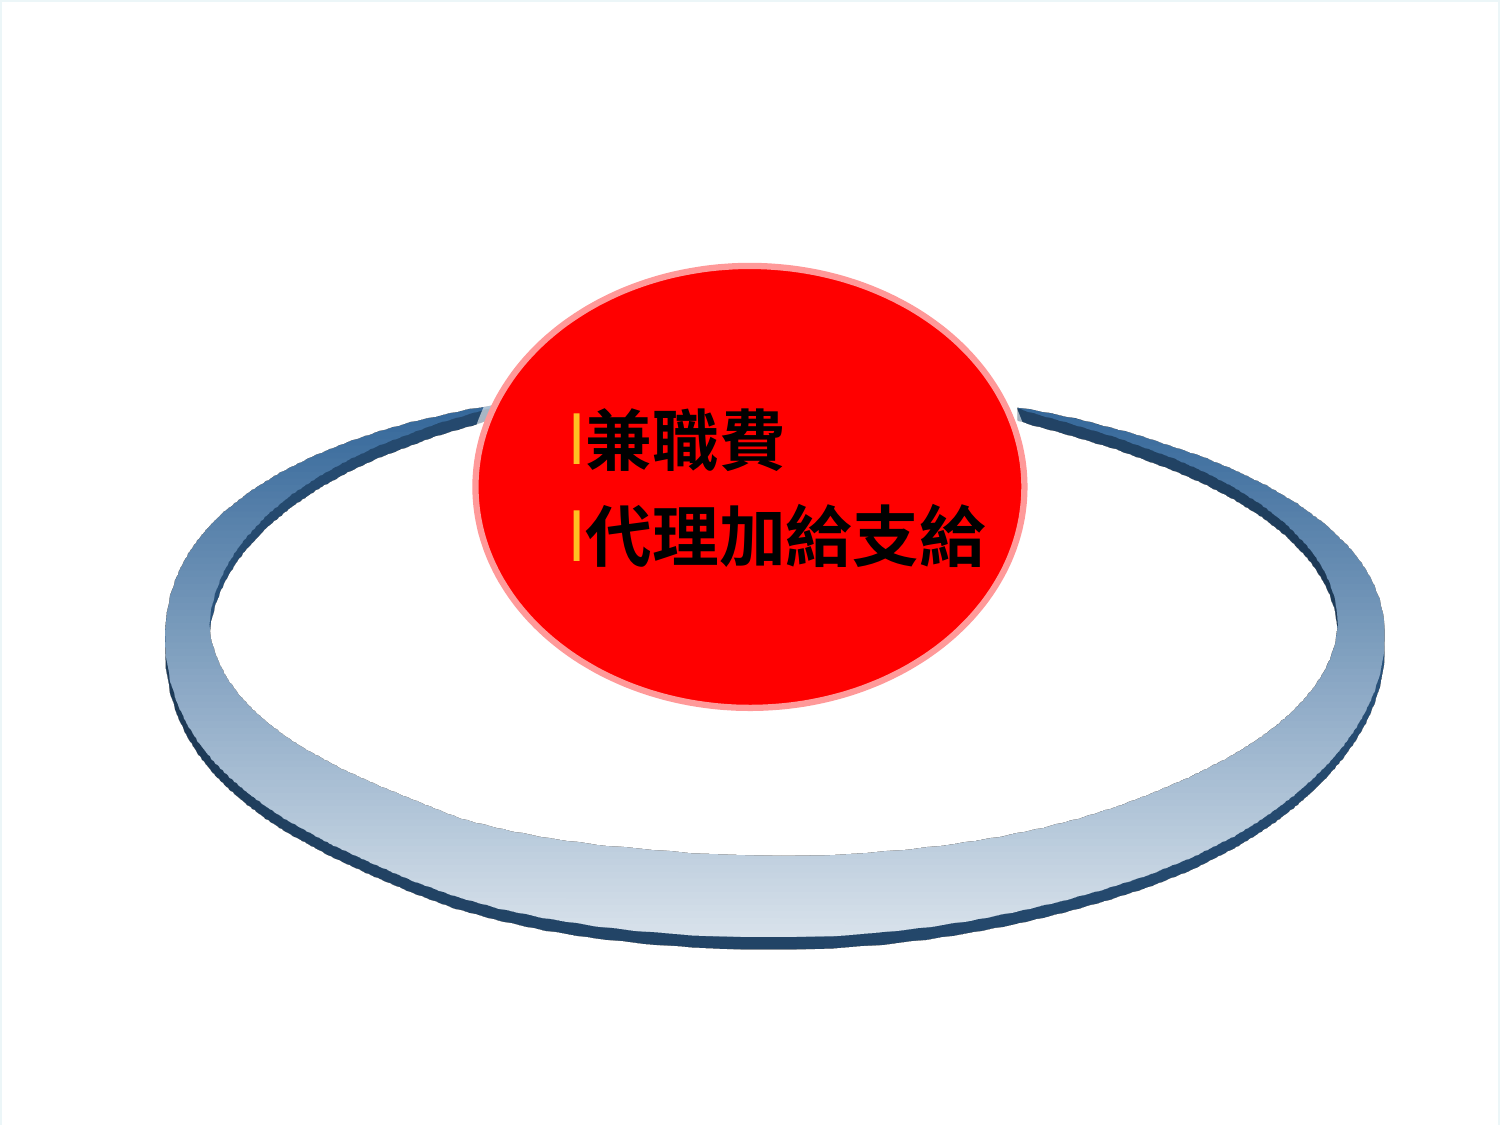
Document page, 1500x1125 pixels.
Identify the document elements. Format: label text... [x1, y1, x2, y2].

text_box [0, 0, 1500, 1125]
text_box 兼職費 代理加給支給 [472, 262, 1028, 712]
